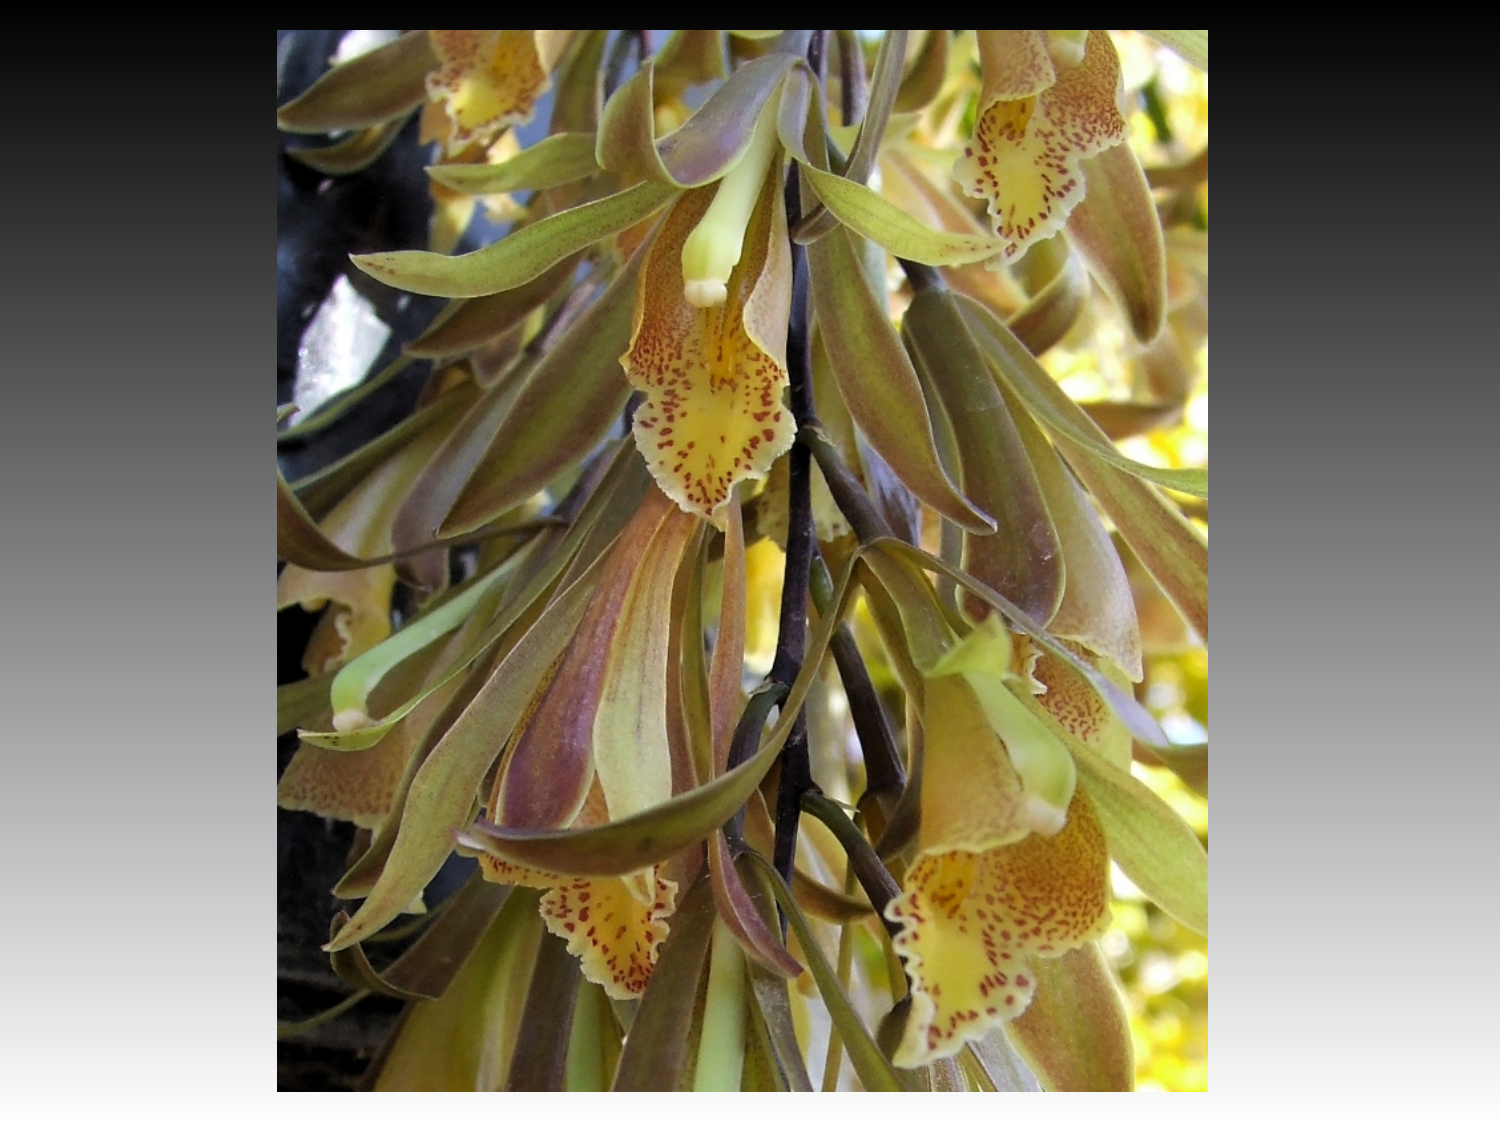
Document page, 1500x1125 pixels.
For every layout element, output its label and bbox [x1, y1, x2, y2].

picture [277, 30, 1208, 1092]
